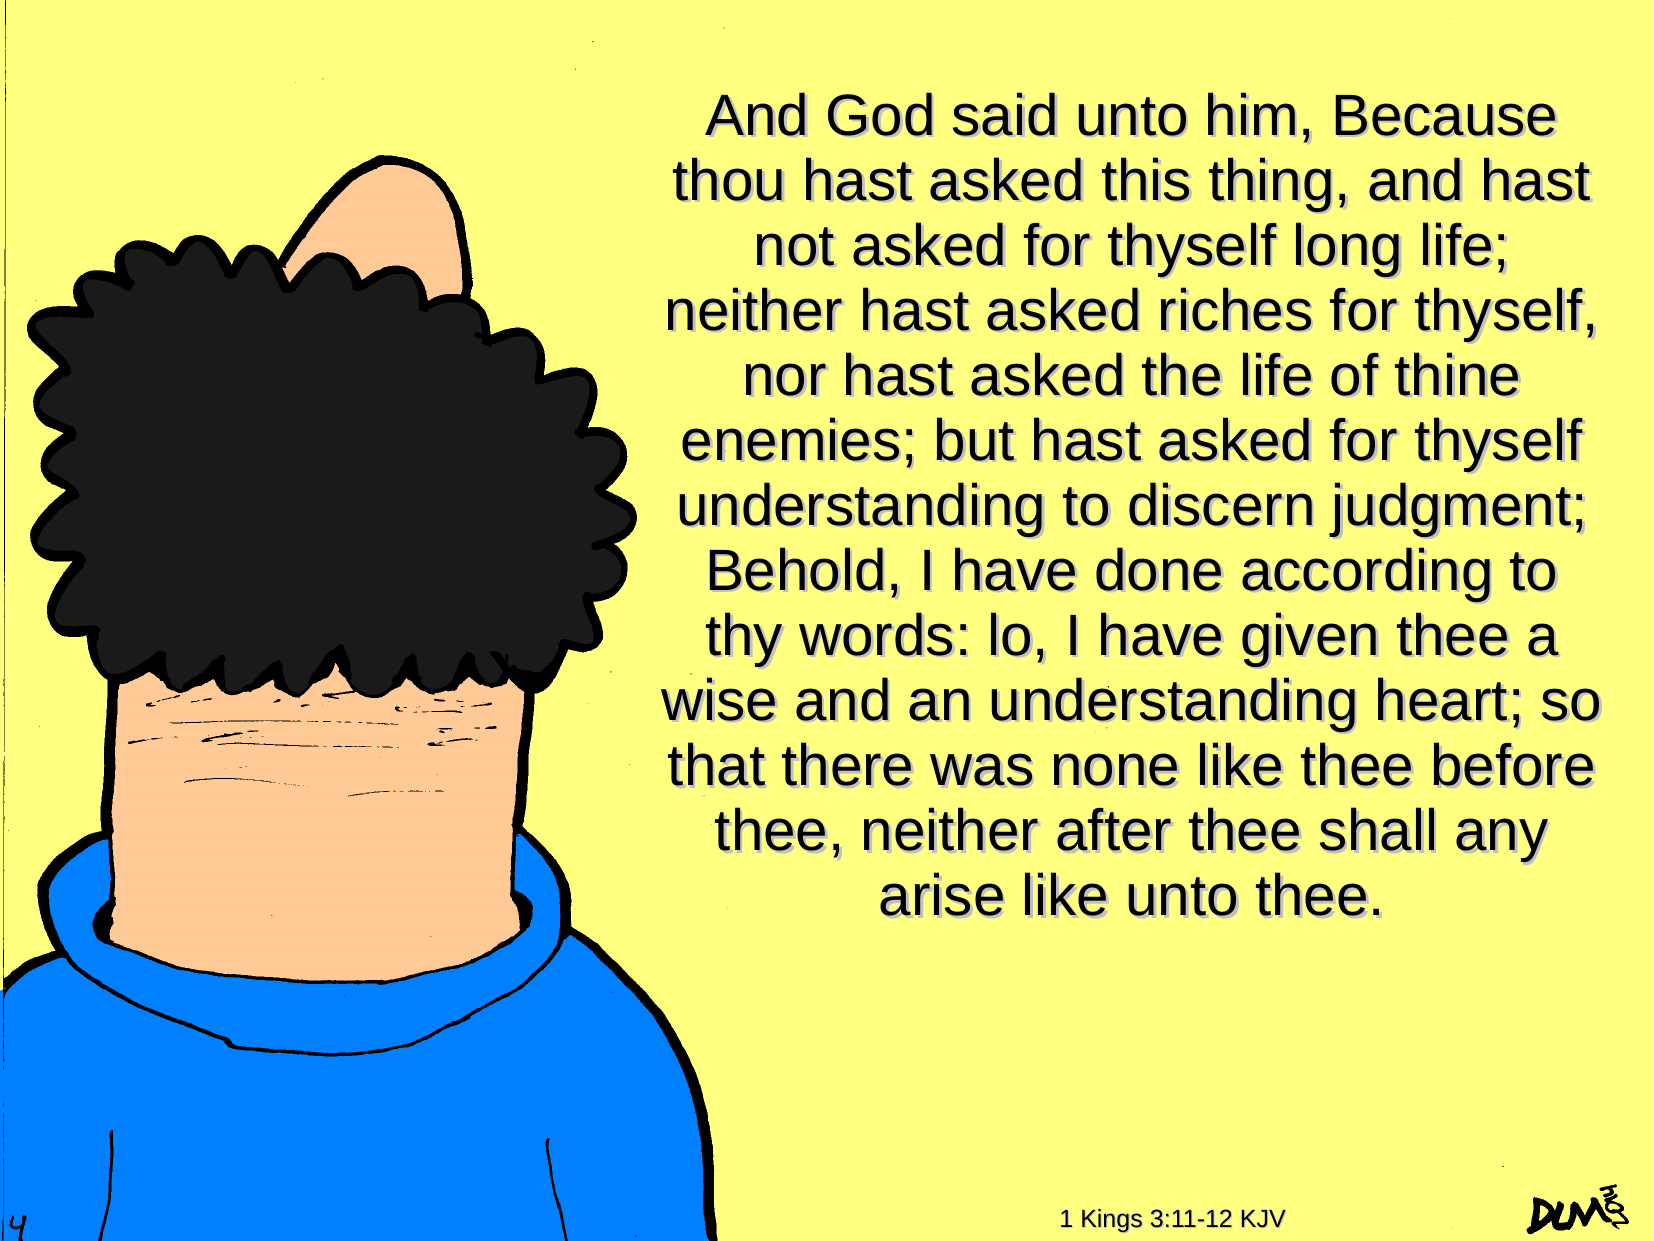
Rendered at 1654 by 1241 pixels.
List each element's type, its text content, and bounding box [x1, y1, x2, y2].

picture [0, 0, 1654, 1241]
text_box And God said unto him, Because thou hast asked this thing, and hast not asked for thyself long life; neither hast asked riches for thyself, nor hast asked the life of thine enemies; but hast asked for thyself understanding to discern judgment; Behold, I have done according to thy words: lo, I have given thee a wise and an understanding heart; so that there was none like thee before thee, neither after thee shall any arise like unto thee. [645, 75, 1621, 933]
text_box 1 Kings 3:11-12 KJV [1044, 1197, 1302, 1241]
